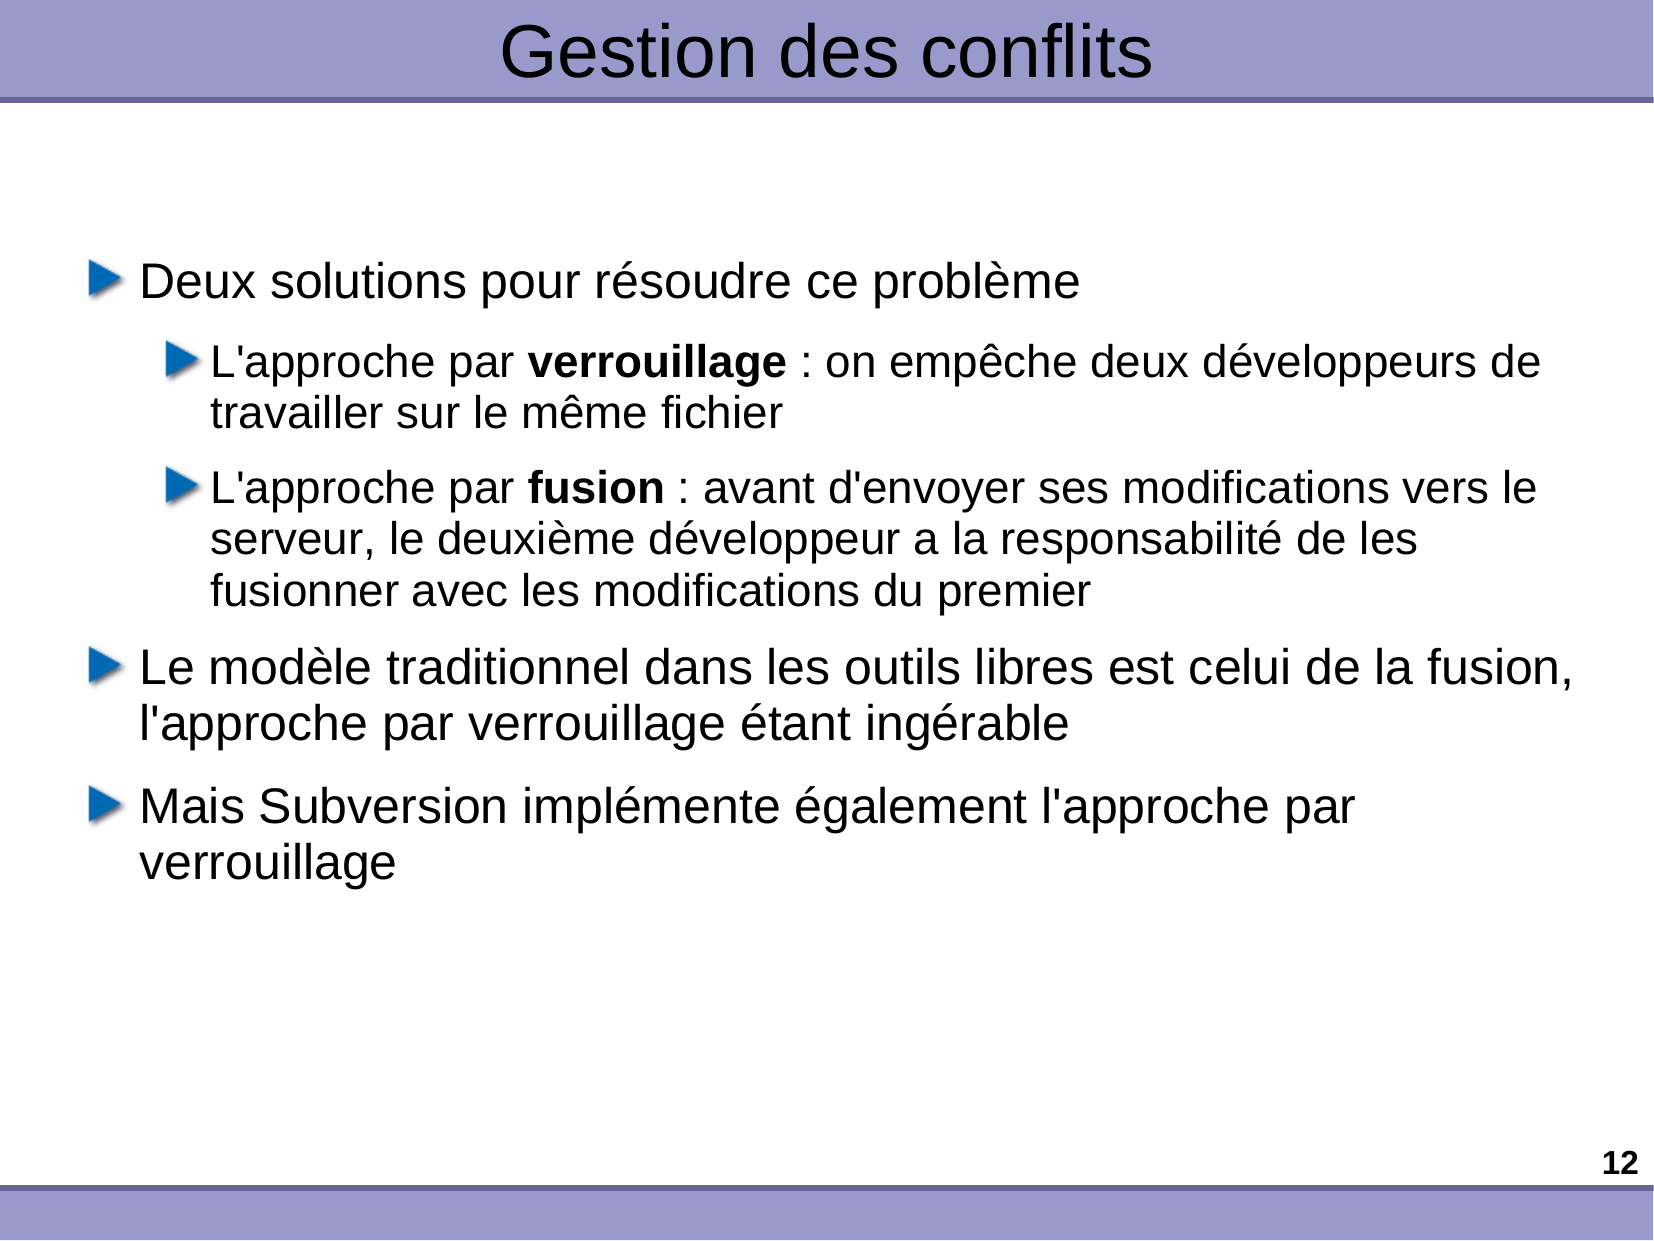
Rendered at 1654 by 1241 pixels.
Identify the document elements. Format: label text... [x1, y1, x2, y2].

title Gestion des conflits [0, 4, 1654, 98]
list Deux solutions pour résoudre ce problème L'approche par verrouillage : on empêche deux développeurs de travailler sur le même fichier L'approche par fusion : avant d'envoyer ses modifications vers le serveur, le deuxième développeur a la responsabilité de les fusionner avec les modifications du premier Le modèle traditionnel dans les outils libres est celui de la fusion, l'approche par verrouillage étant ingérable Mais Subversion implémente également l'approche par verrouillage [68, 252, 1592, 978]
